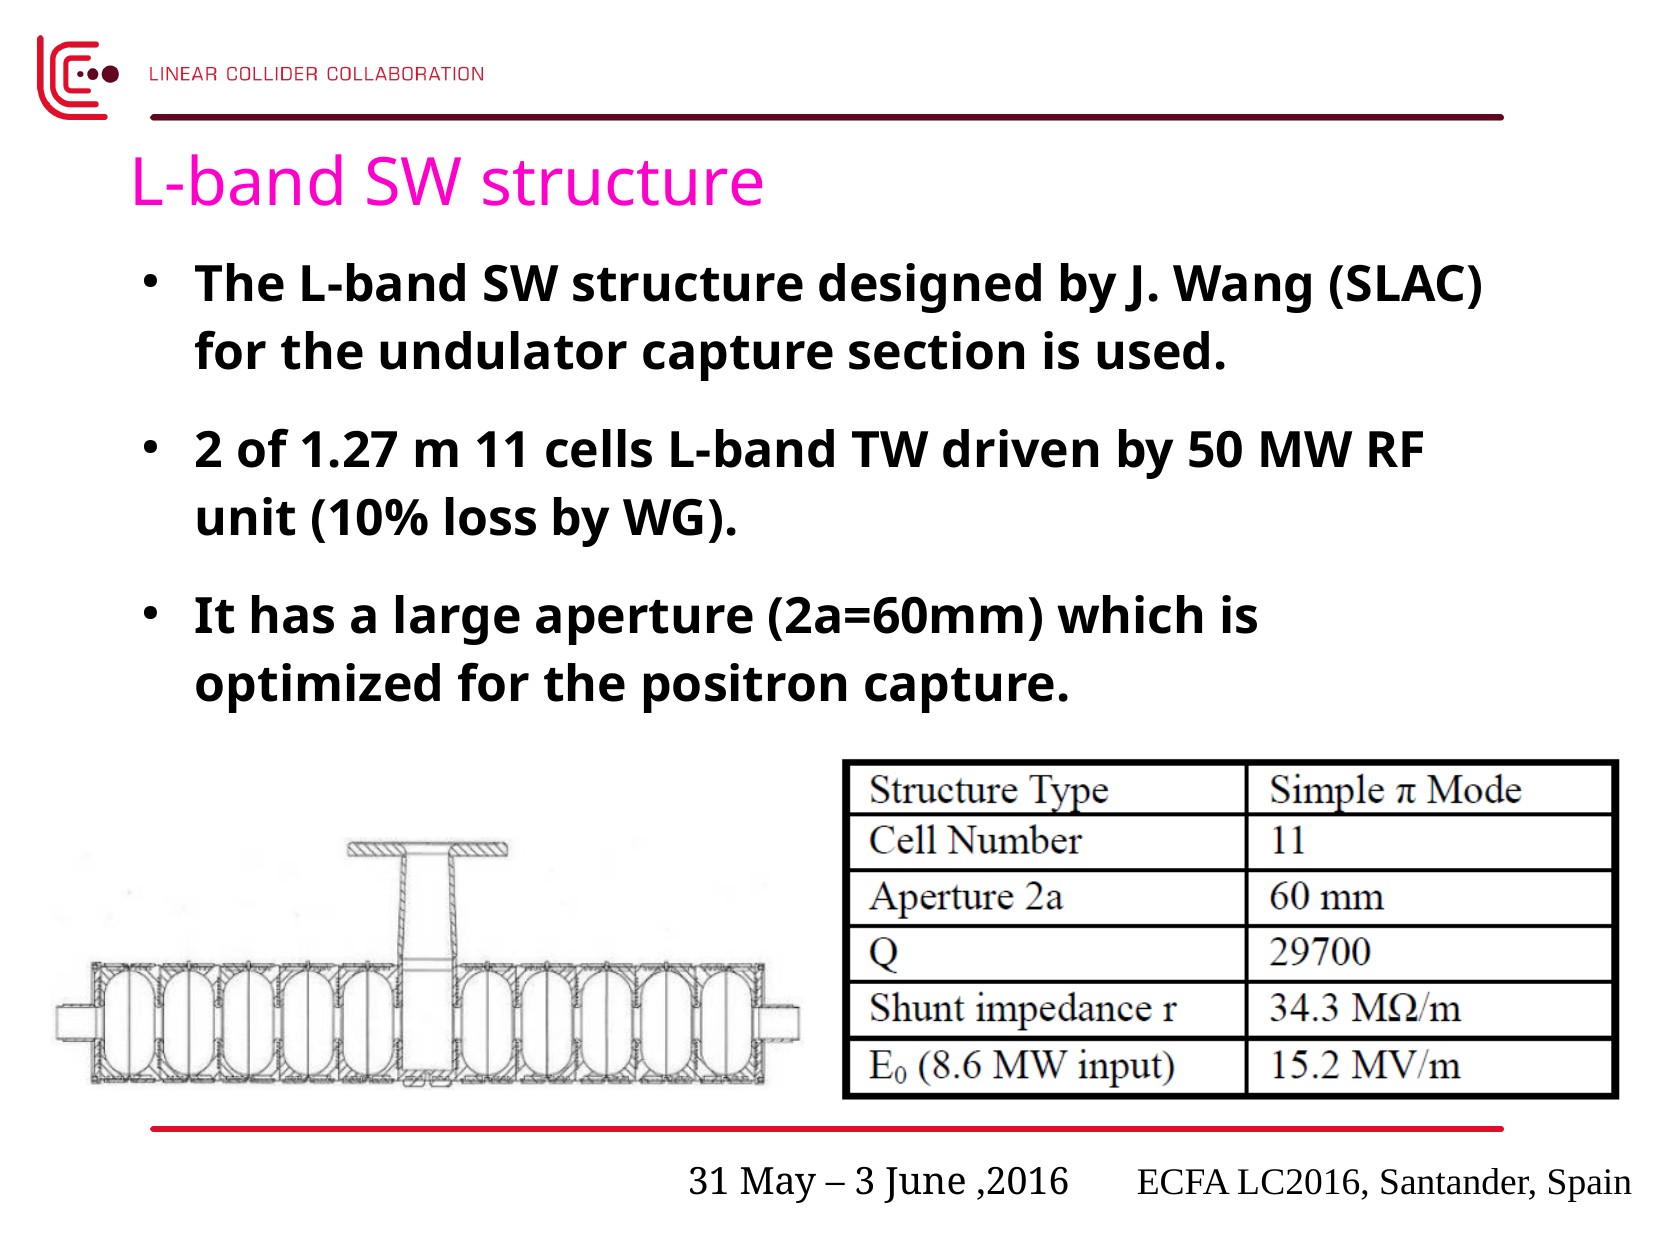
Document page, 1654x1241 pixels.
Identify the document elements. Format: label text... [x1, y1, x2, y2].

picture [35, 742, 1630, 1132]
list The L-band SW structure designed by J. Wang (SLAC) for the undulator capture section is used. 2 of 1.27 m 11 cells L-band TW driven by 50 MW RF unit (10% loss by WG). It has a large aperture (2a=60mm) which is optimized for the positron capture. [124, 248, 1512, 827]
title L-band SW structure [129, 76, 1619, 284]
picture [37, 35, 483, 120]
